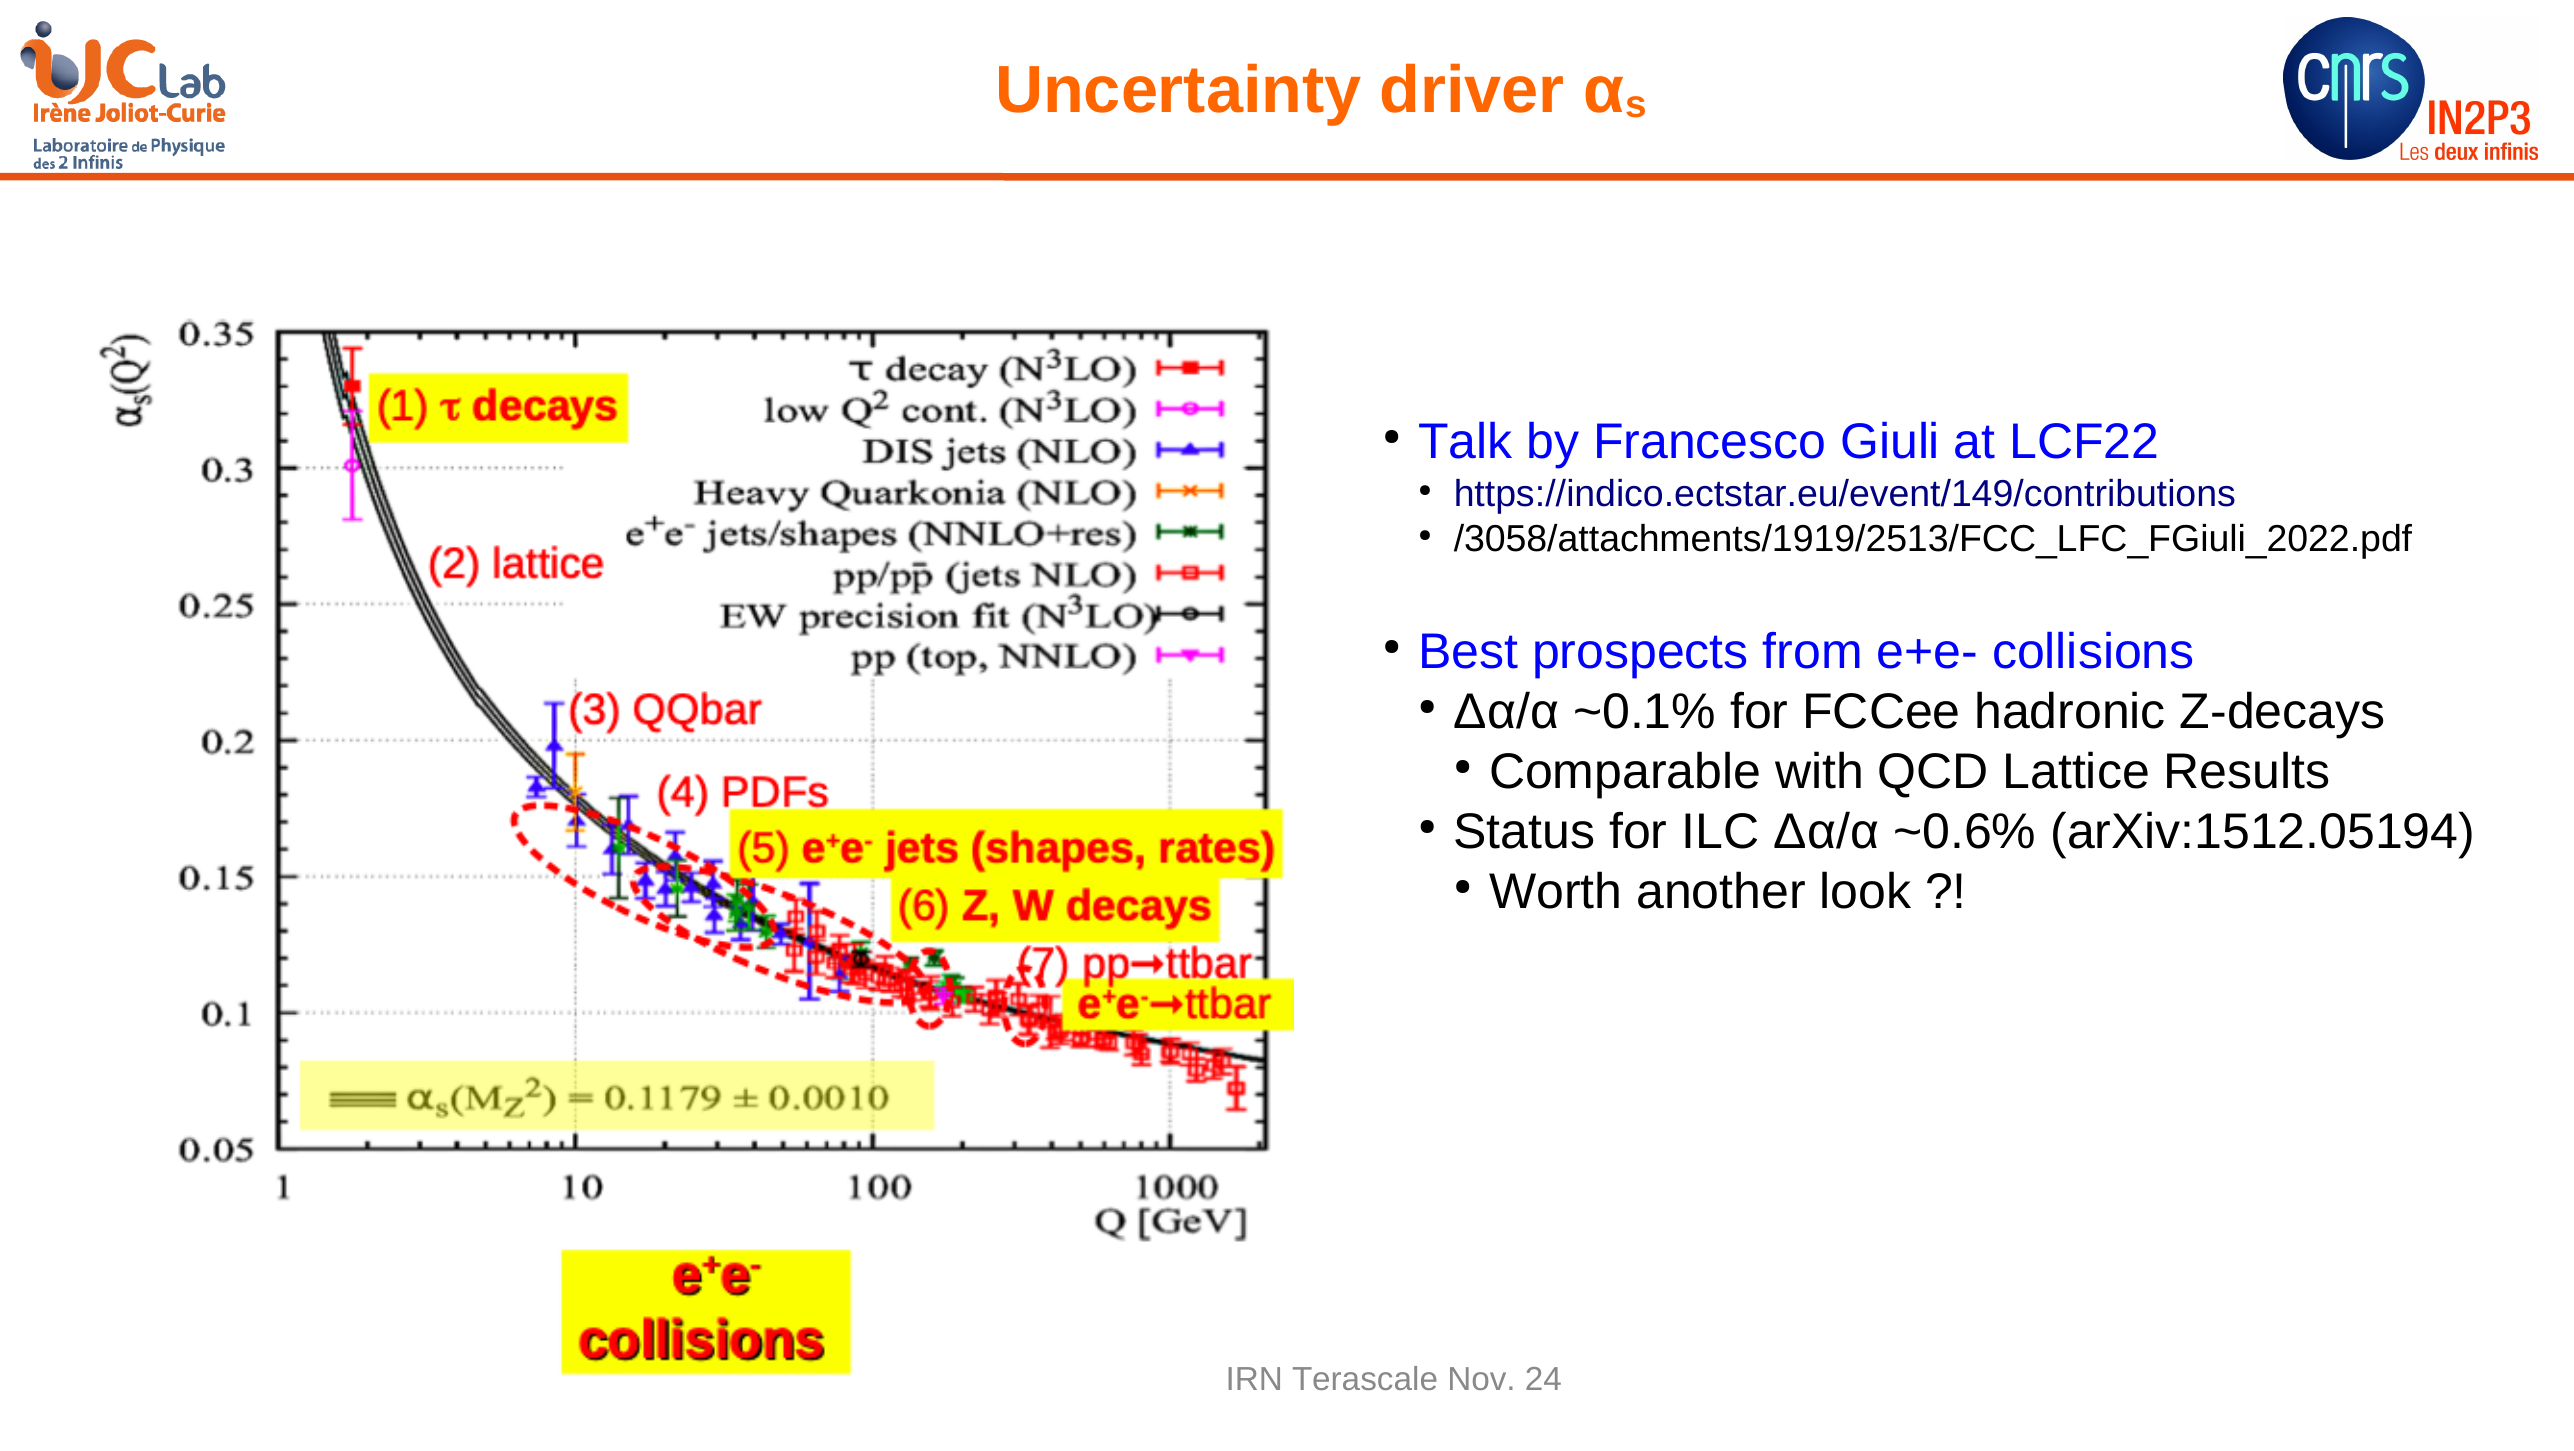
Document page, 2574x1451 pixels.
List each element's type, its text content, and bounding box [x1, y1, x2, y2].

picture [4, 6, 241, 184]
text_box Talk by Francesco Giuli at LCF22 https://indico.ectstar.eu/event/149/contributions /3058/attachments/1919/2513/FCC_LFC_FGiuli_2022.pdf Best prospects from e+e- collisions Δα/α ~0.1% for FCCee hadronic Z-decays Comparable with QCD Lattice Results Status for ILC Δα/α ~0.6% (arXiv:1512.05194) Worth another look ?! [1368, 401, 2491, 927]
title Uncertainty driver αs [226, 9, 2415, 162]
picture [60, 294, 1294, 1380]
picture [2415, 17, 2538, 160]
